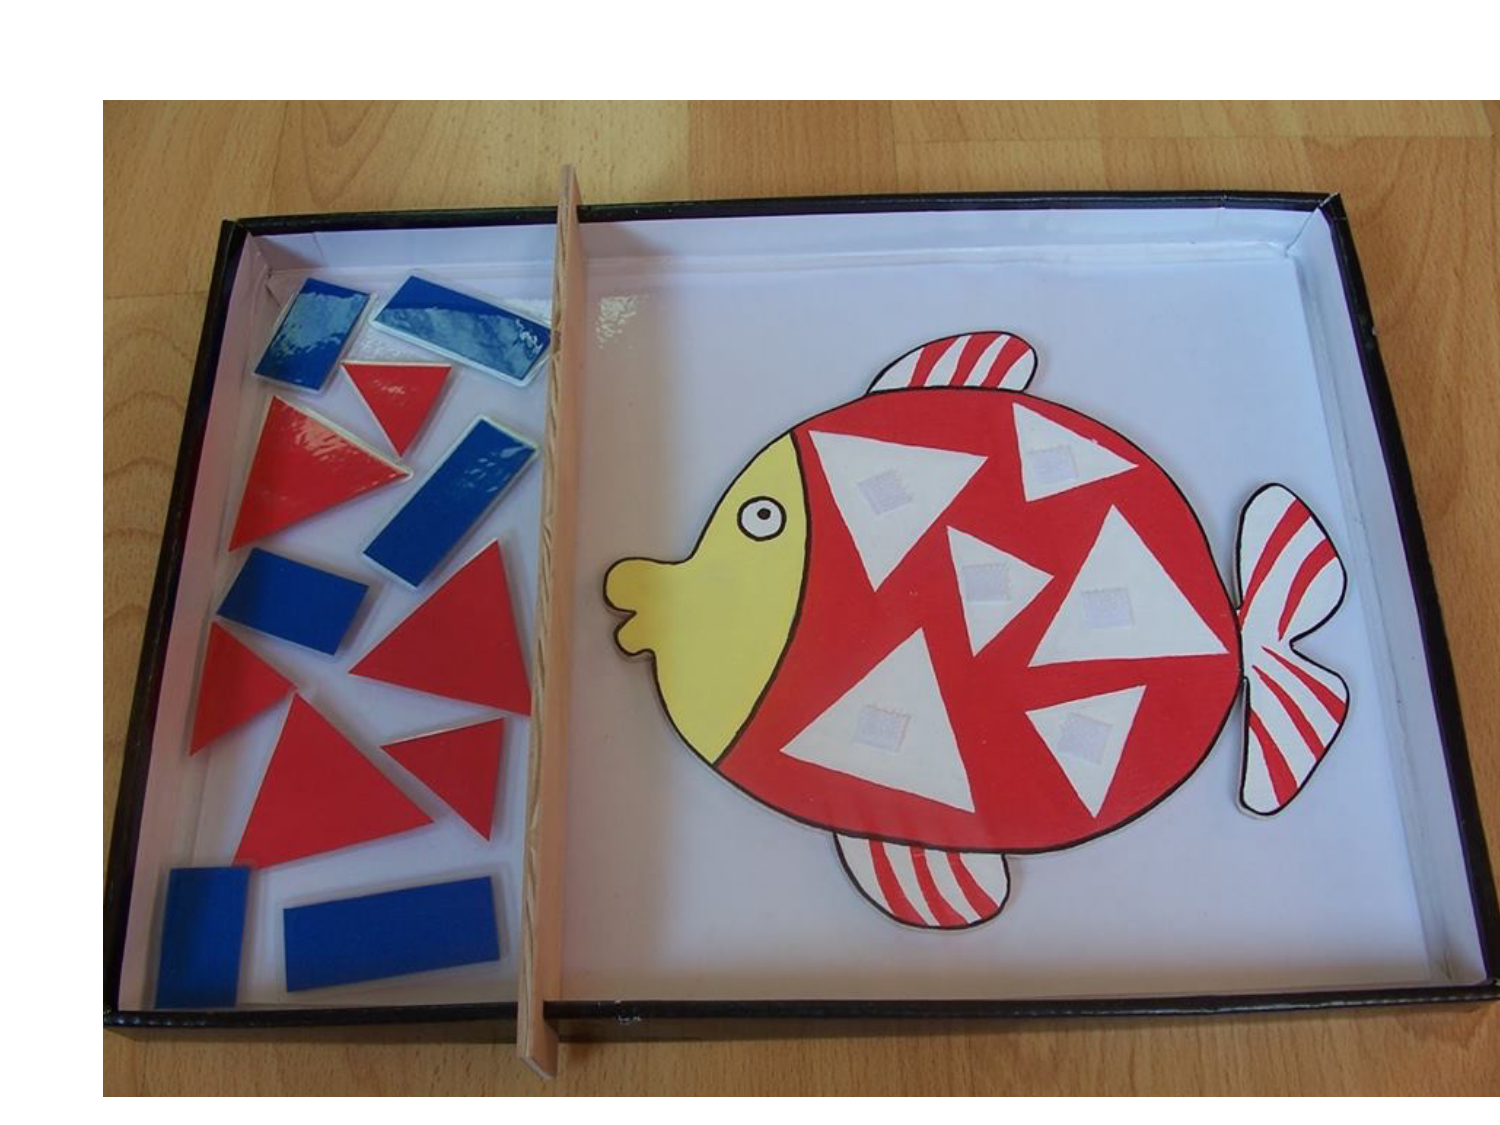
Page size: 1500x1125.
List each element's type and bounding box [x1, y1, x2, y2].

picture [103, 100, 1500, 1097]
